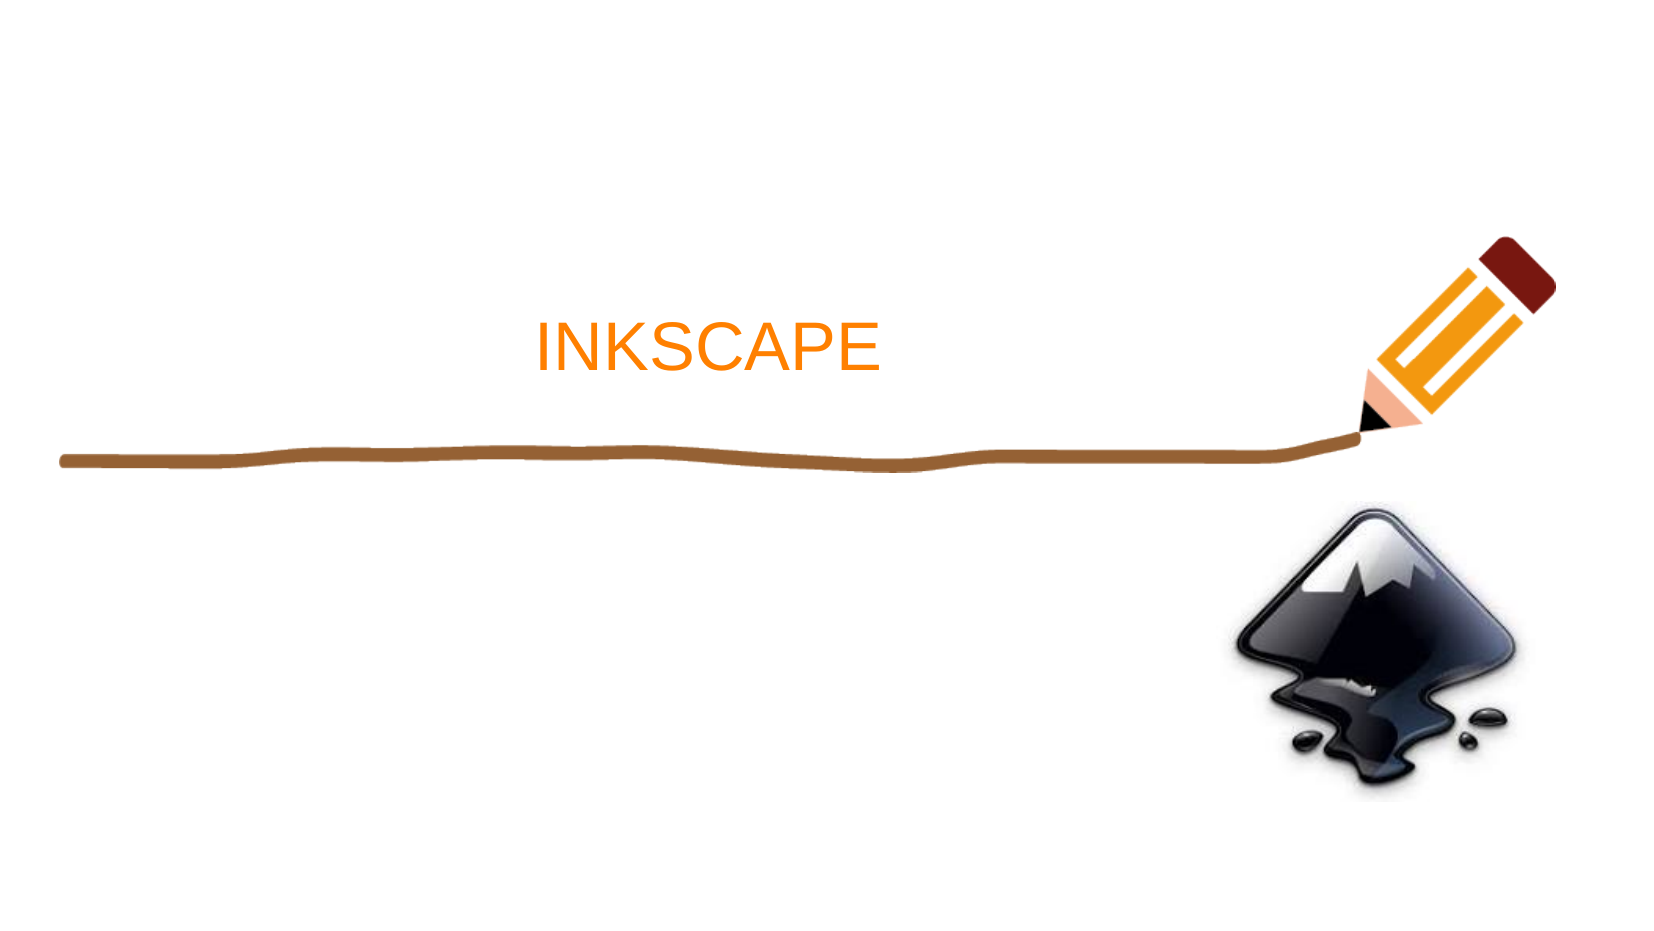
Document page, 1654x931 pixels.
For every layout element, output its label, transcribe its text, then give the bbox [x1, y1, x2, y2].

picture [59, 236, 1556, 473]
title INKSCAPE [88, 265, 1329, 429]
picture [1216, 501, 1536, 802]
